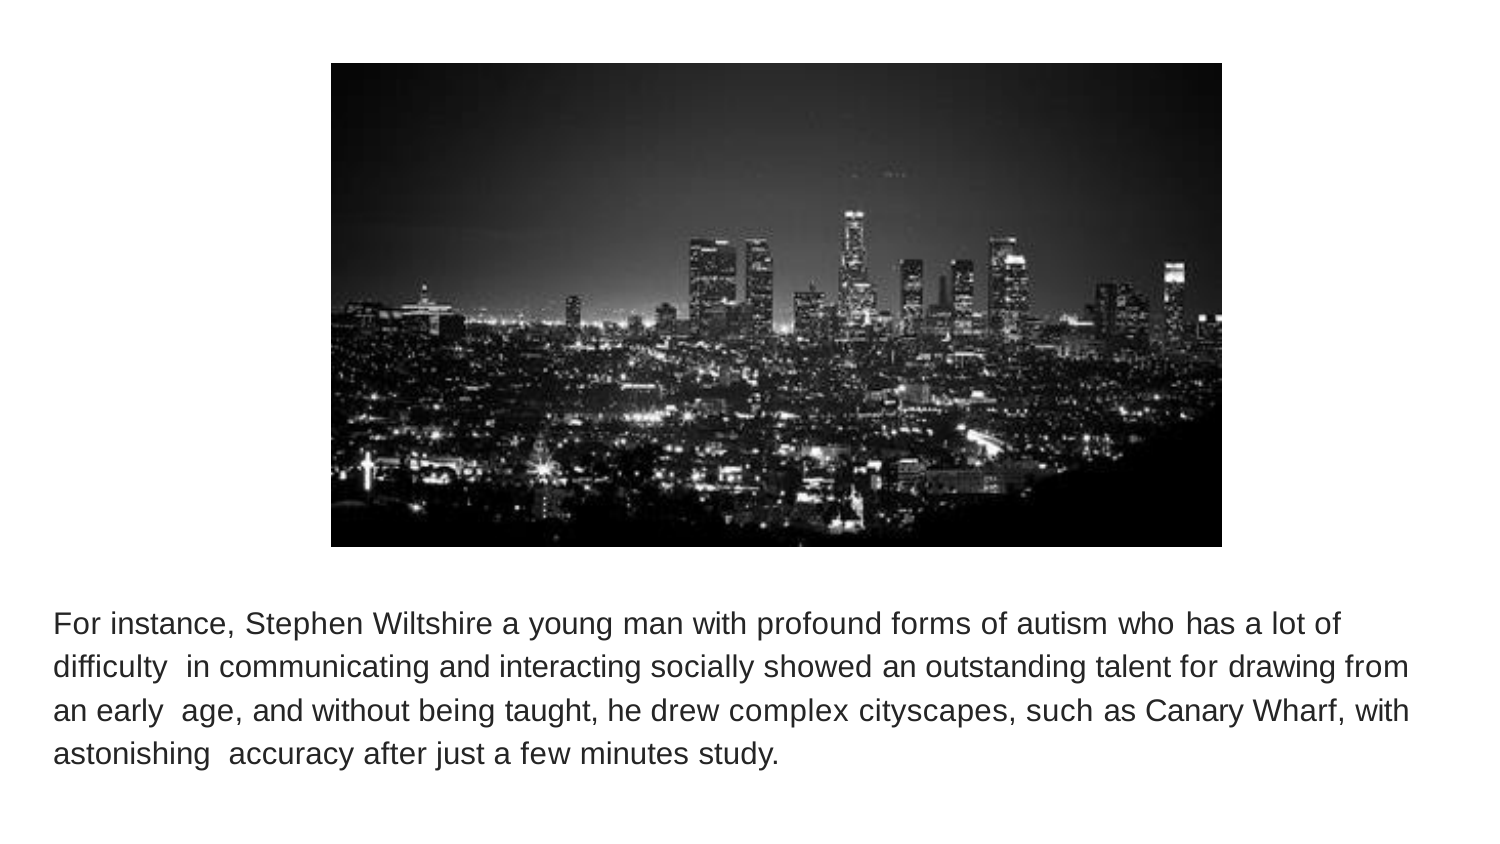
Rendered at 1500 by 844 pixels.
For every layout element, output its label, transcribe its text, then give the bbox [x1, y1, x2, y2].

text_box For instance, Stephen Wiltshire a young man with profound forms of autism who has a lot of difficulty in communicating and interacting socially showed an outstanding talent for drawing from an early age, and without being taught, he drew complex cityscapes, such as Canary Wharf, with astonishing accuracy after just a few minutes study. [50, 595, 1448, 774]
picture [331, 63, 1222, 547]
